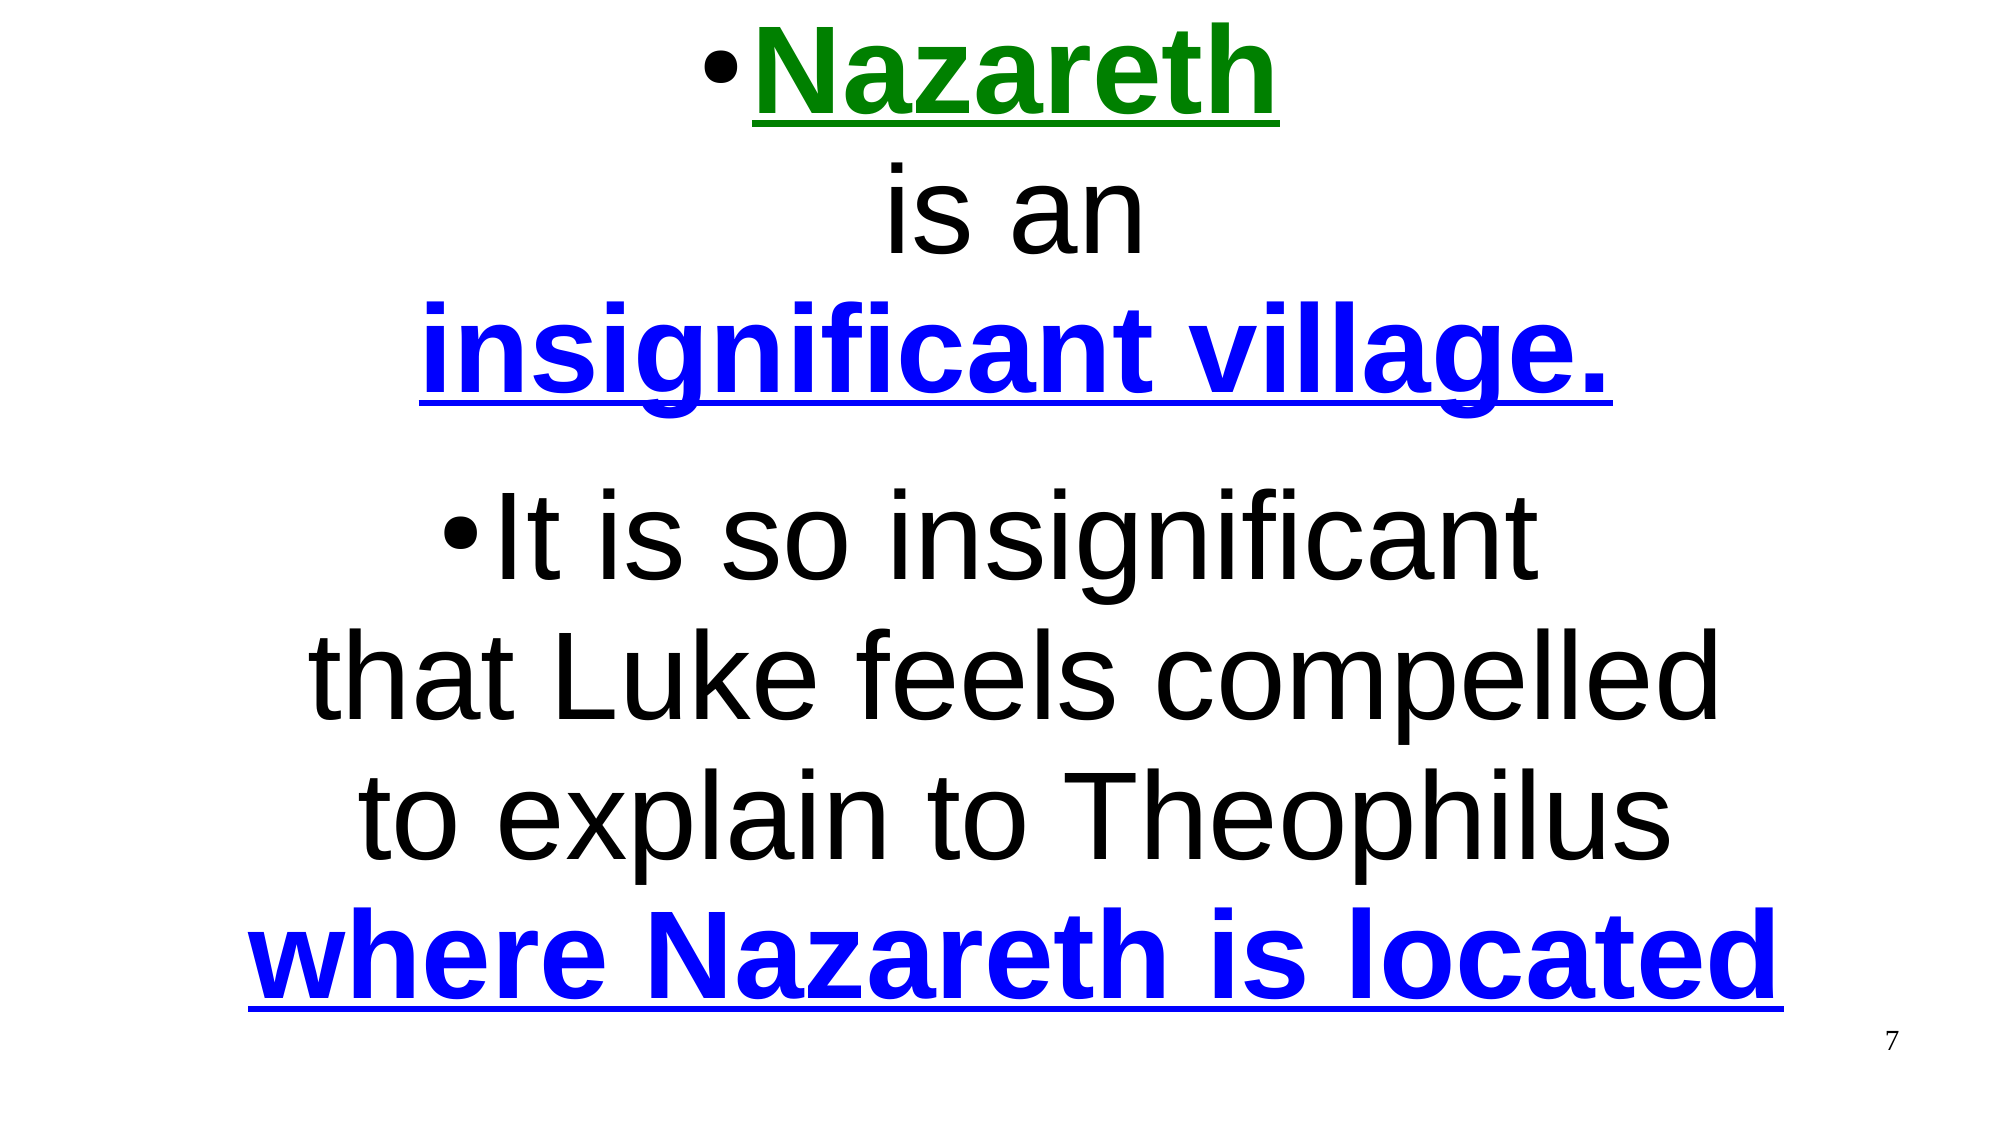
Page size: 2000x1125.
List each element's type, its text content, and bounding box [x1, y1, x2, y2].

list Nazareth is an insignificant village. It is so insignificant that Luke feels compelled to explain to Theophilus where Nazareth is located [0, 0, 1996, 1123]
